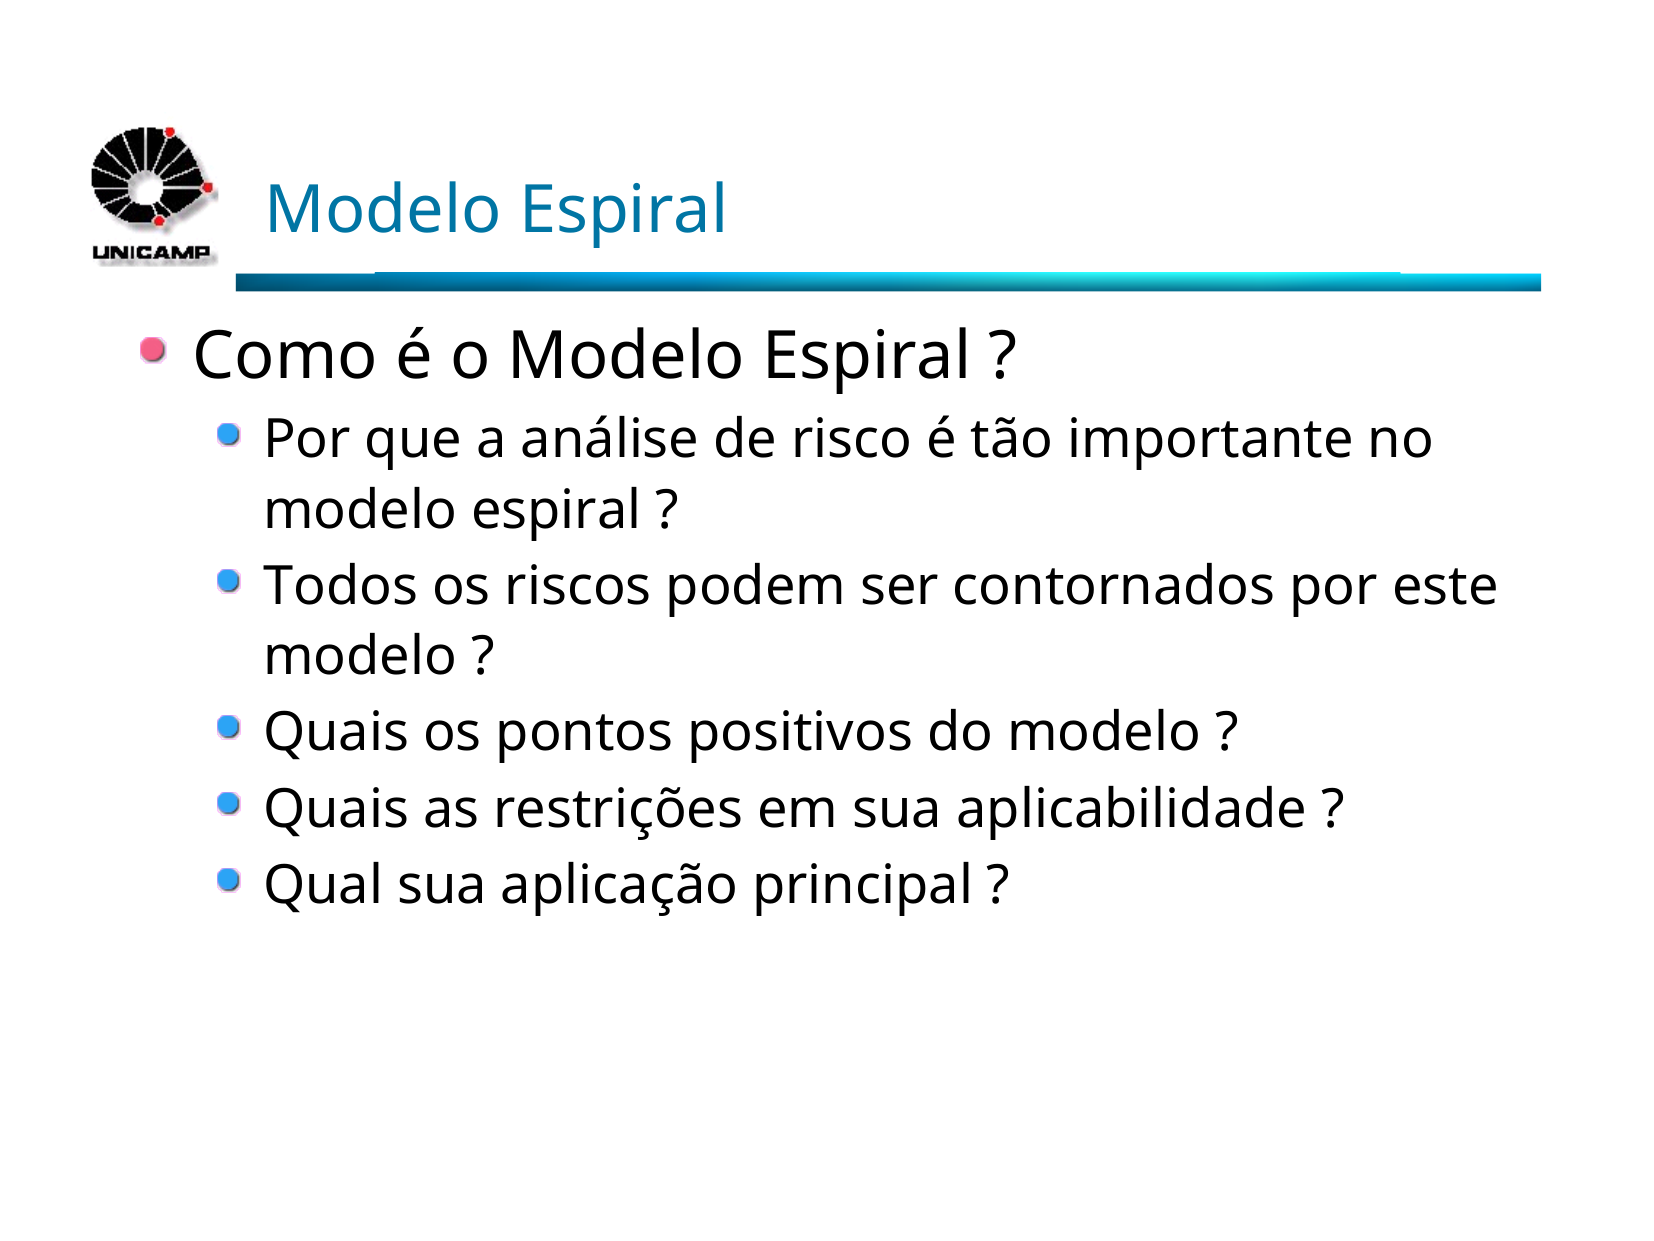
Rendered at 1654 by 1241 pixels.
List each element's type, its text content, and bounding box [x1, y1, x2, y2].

list Como é o Modelo Espiral ? Por que a análise de risco é tão importante no modelo espiral ? Todos os riscos podem ser contornados por este modelo ? Quais os pontos positivos do modelo ? Quais as restrições em sua aplicabilidade ? Qual sua aplicação principal ? [121, 309, 1534, 1167]
title Modelo Espiral [264, 57, 1534, 250]
picture [125, 272, 1654, 295]
